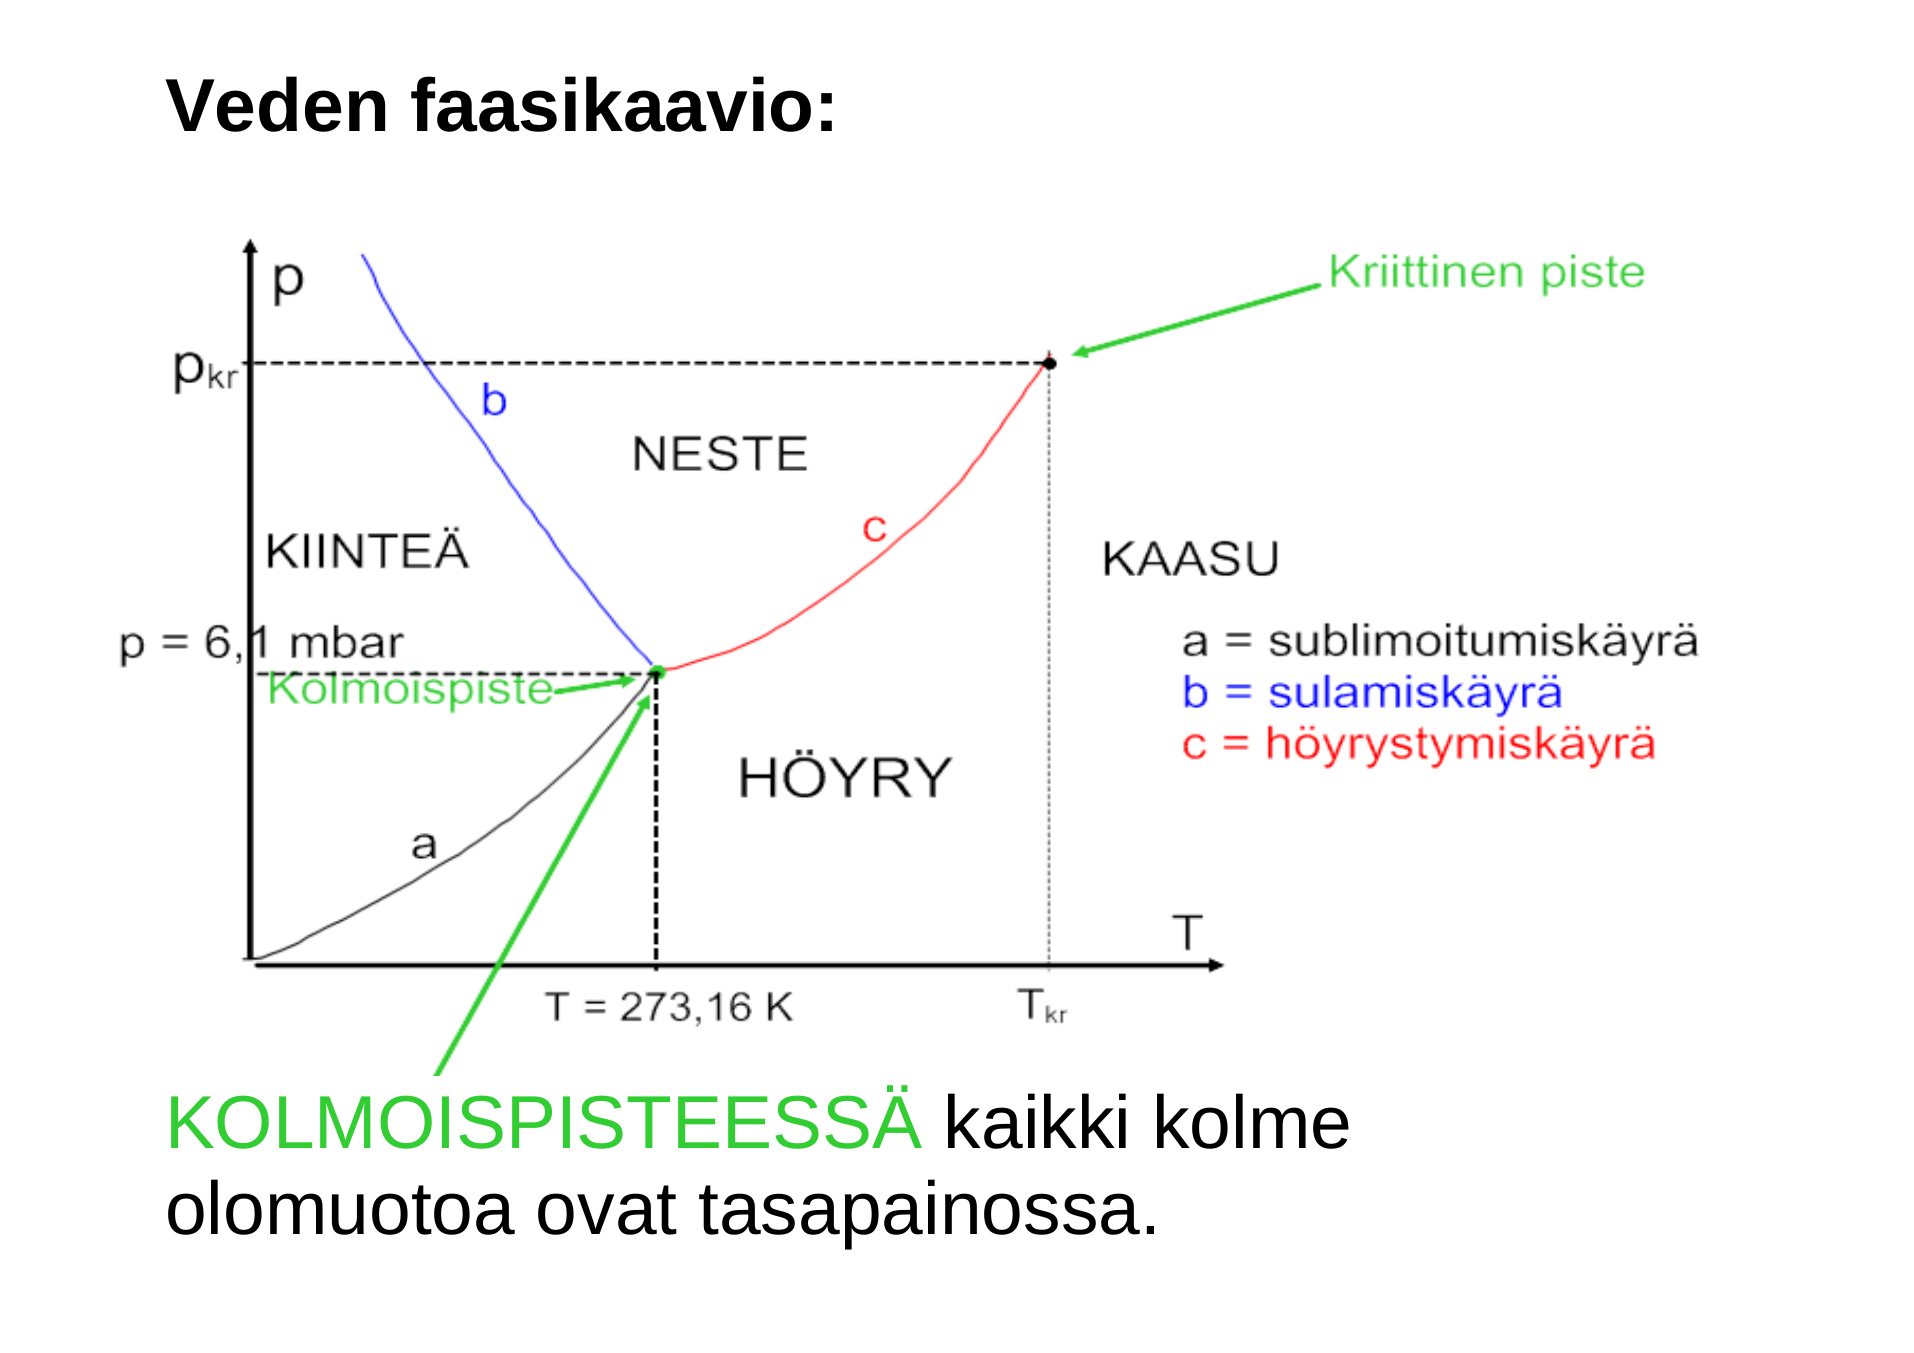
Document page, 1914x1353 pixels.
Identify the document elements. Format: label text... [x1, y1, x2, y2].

text_box KOLMOISPISTEESSÄ kaikki kolme olomuotoa ovat tasapainossa. [150, 1076, 1583, 1271]
text_box Veden faasikaavio: [150, 51, 1659, 160]
picture [95, 206, 1731, 1076]
